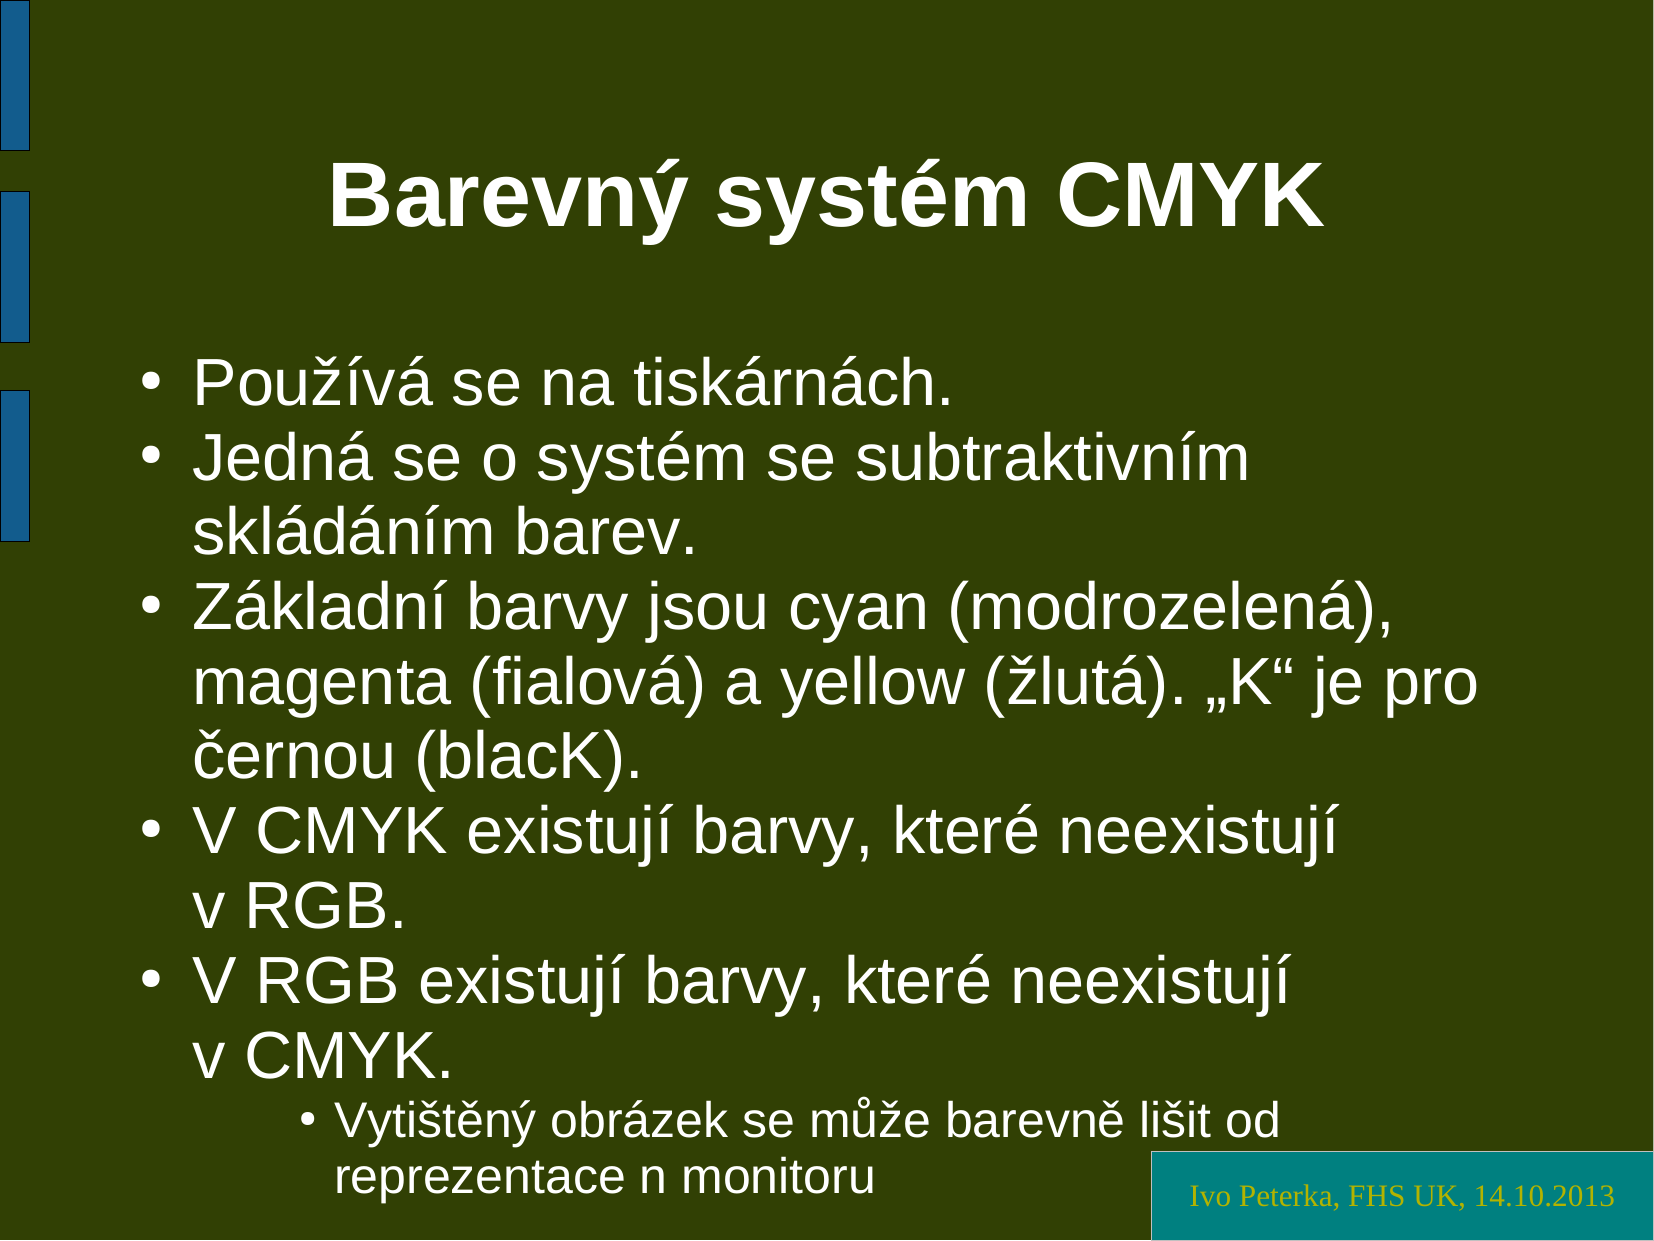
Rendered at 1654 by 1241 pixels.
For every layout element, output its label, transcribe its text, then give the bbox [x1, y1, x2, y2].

title Barevný systém CMYK [121, 98, 1534, 291]
list Používá se na tiskárnách. Jedná se o systém se subtraktivním skládáním barev. Základní barvy jsou cyan (modrozelená), magenta (fialová) a yellow (žlutá). „K“ je pro černou (blacK). V CMYK existují barvy, které neexistují v RGB. V RGB existují barvy, které neexistují v CMYK. Vytištěný obrázek se může barevně lišit od reprezentace n monitoru [121, 344, 1534, 1204]
